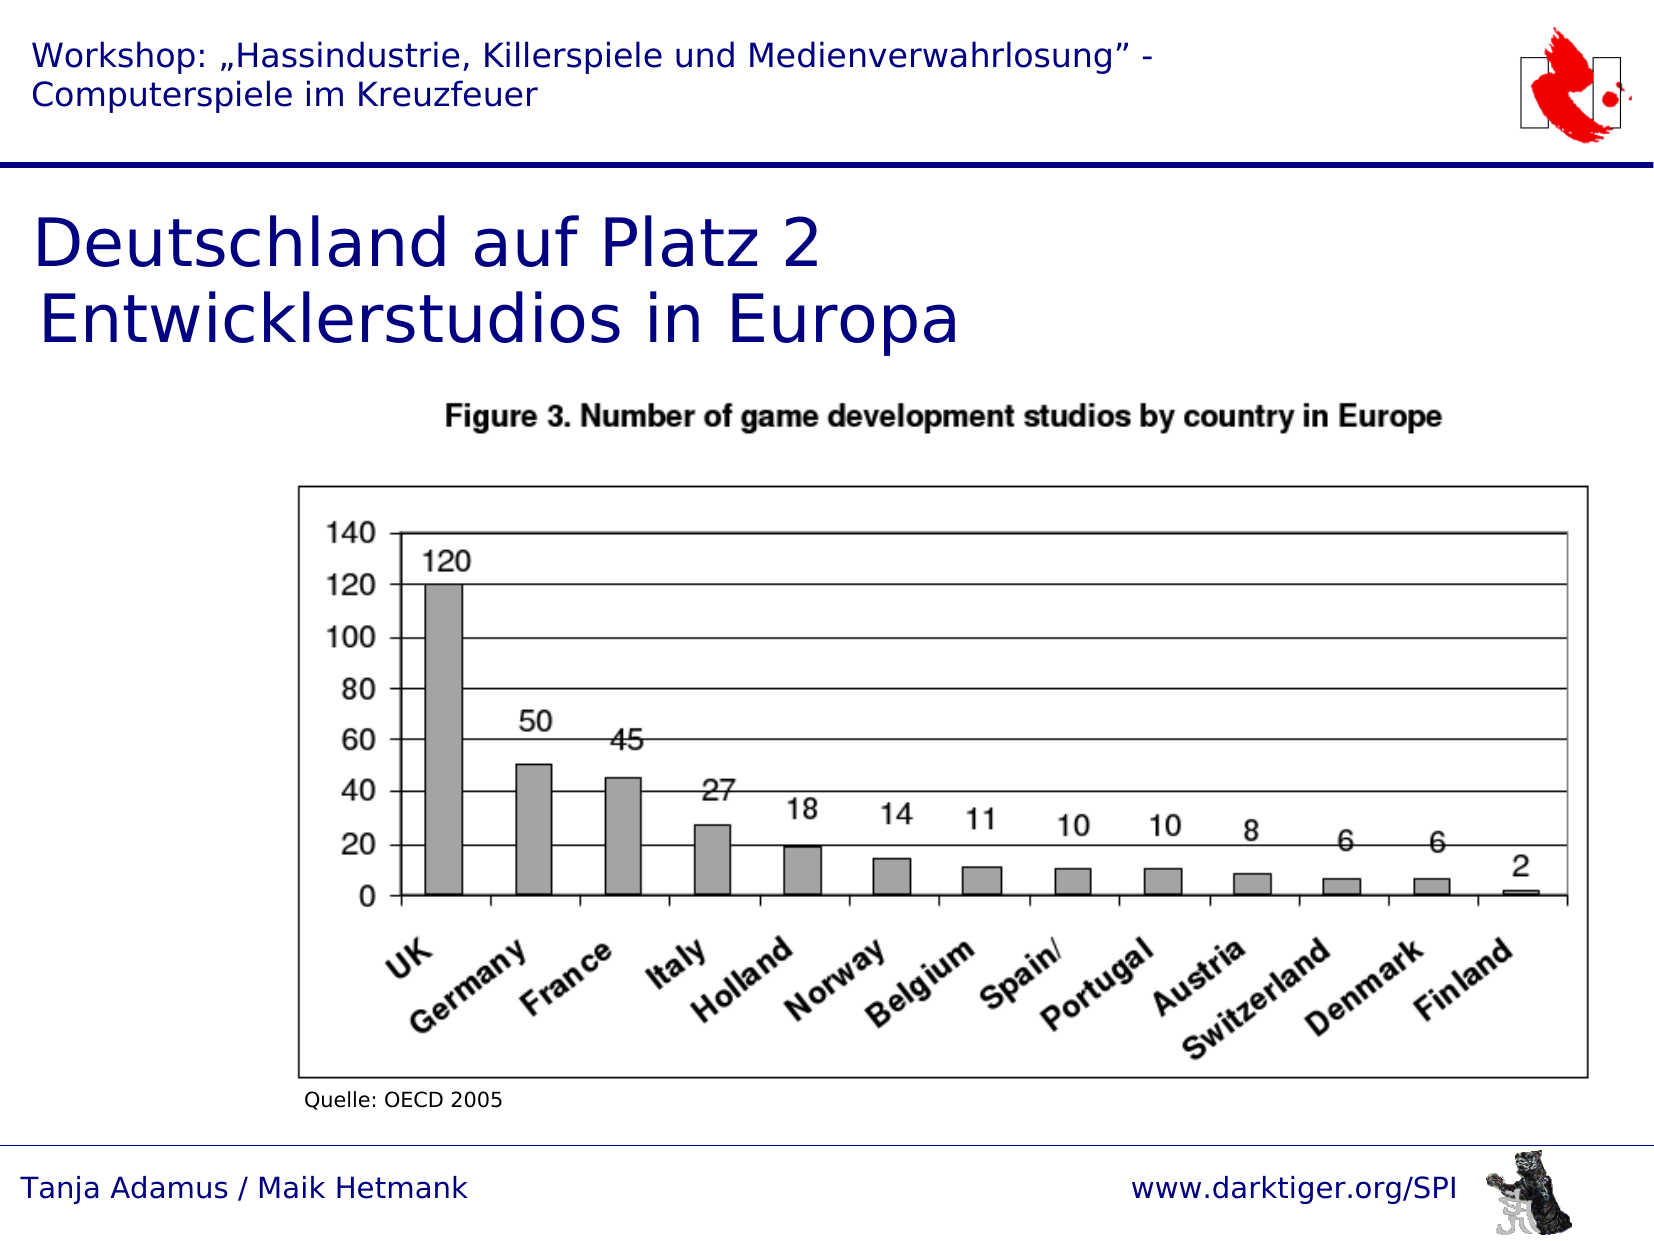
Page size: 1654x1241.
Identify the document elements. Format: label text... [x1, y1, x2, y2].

text_box Quelle: OECD 2005 [289, 1080, 519, 1120]
text_box Deutschland auf Platz 2 [17, 196, 1495, 290]
text_box Workshop: „Hassindustrie, Killerspiele und Medienverwahrlosung” - Computerspiele im Kreuzfeuer [16, 29, 1418, 178]
picture [1503, 16, 1632, 148]
text_box Entwicklerstudios in Europa [23, 273, 1501, 367]
picture [295, 390, 1621, 1094]
picture [1486, 1150, 1572, 1235]
